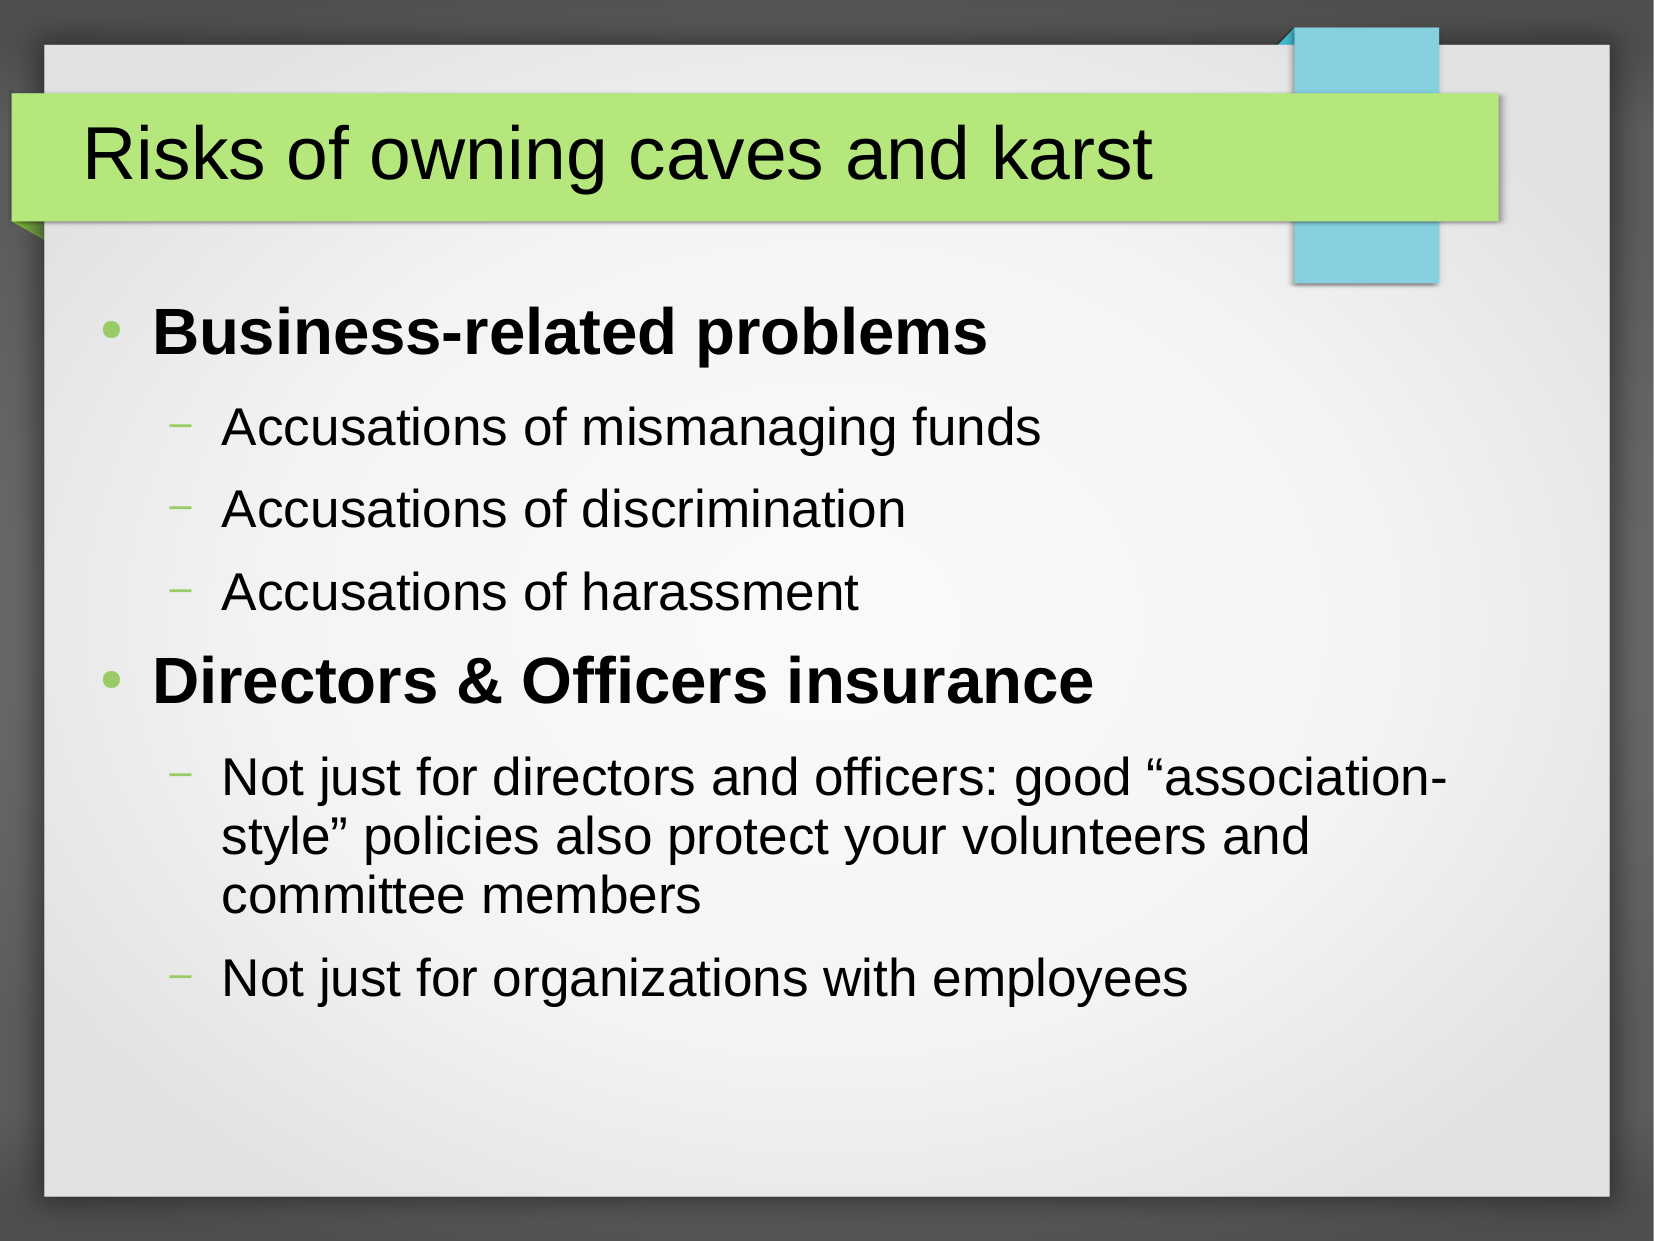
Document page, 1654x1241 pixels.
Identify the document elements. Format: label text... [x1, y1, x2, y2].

picture [0, 0, 1654, 1241]
list Business-related problems Accusations of mismanaging funds Accusations of discrimination Accusations of harassment Directors & Officers insurance Not just for directors and officers: good “association-style” policies also protect your volunteers and committee members Not just for organizations with employees [82, 295, 1571, 1015]
title Risks of owning caves and karst [82, 94, 1264, 213]
